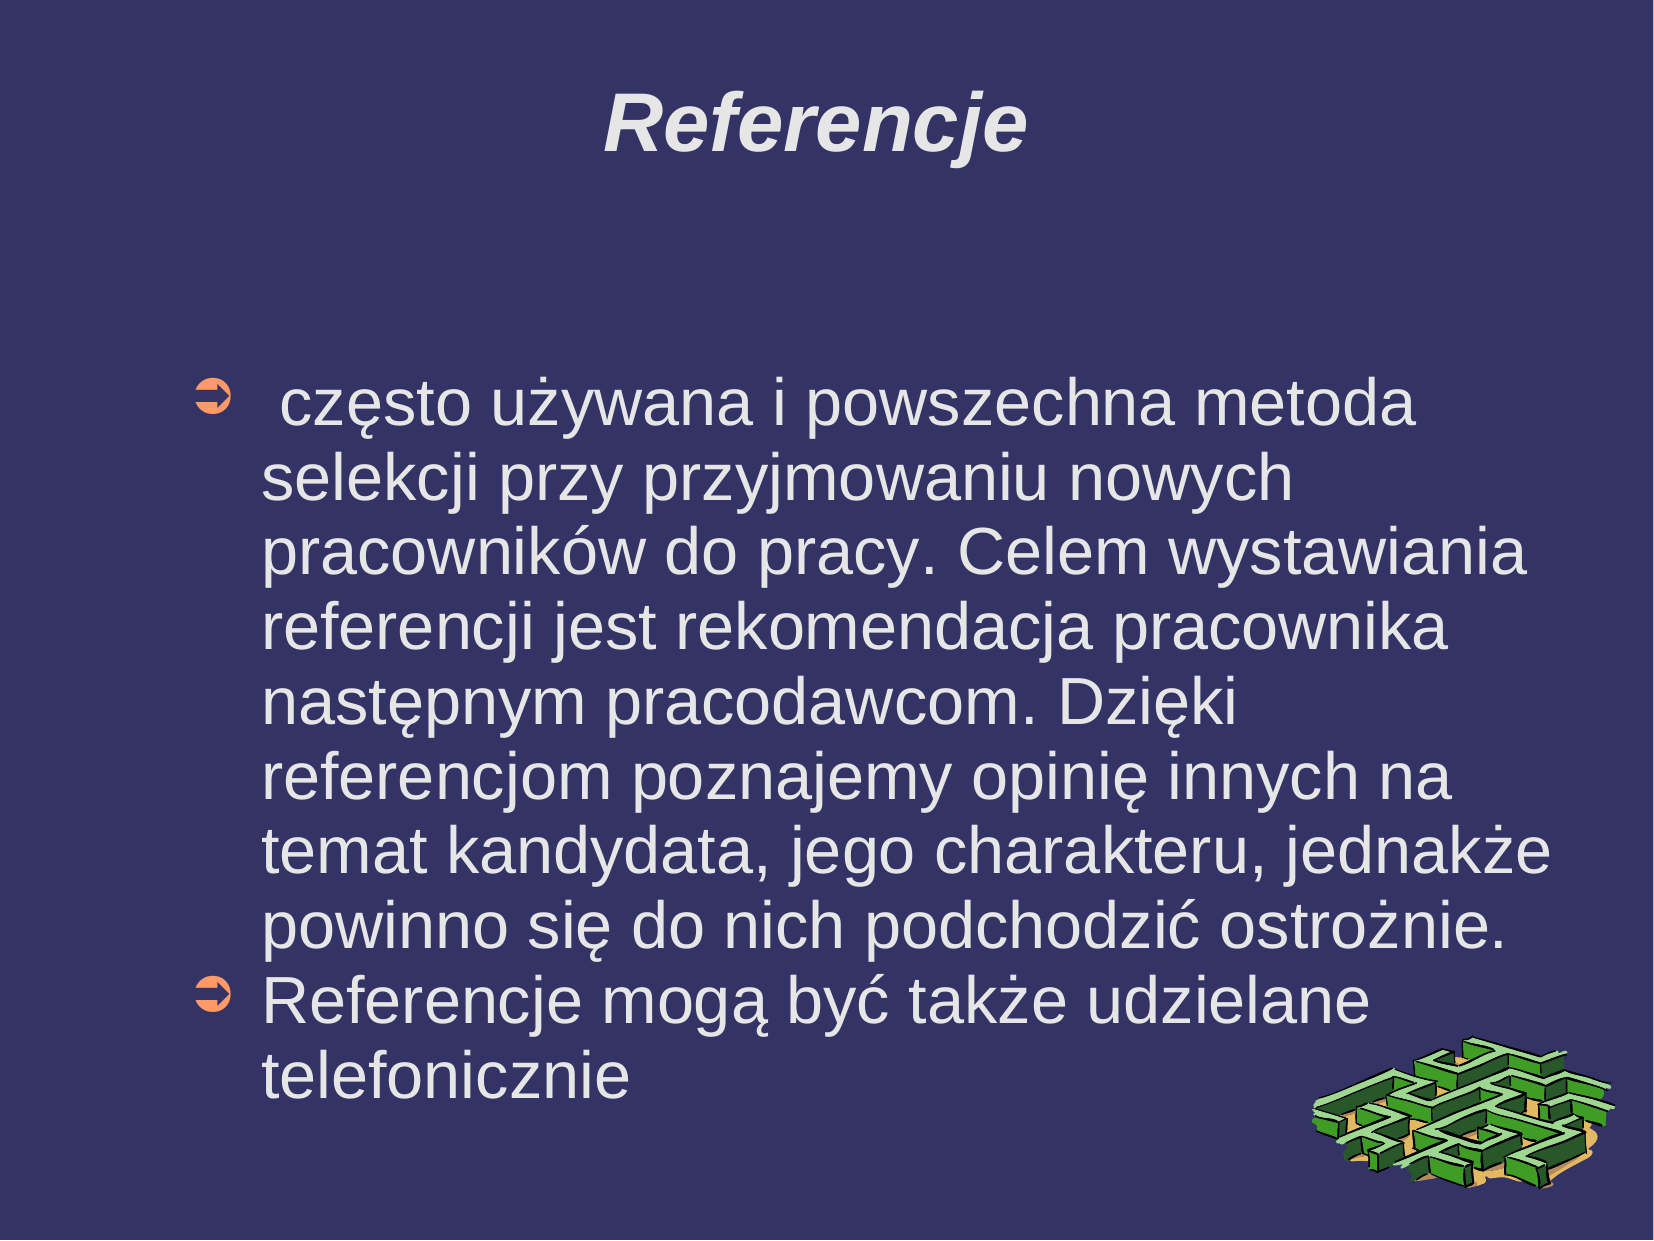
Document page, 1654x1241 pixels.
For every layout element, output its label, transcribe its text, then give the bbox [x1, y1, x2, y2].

list często używana i powszechna metoda selekcji przy przyjmowaniu nowych pracowników do pracy. Celem wystawiania referencji jest rekomendacja pracownika następnym pracodawcom. Dzięki referencjom poznajemy opinię innych na temat kandydata, jego charakteru, jednakże powinno się do nich podchodzić ostrożnie. Referencje mogą być także udzielane telefonicznie [178, 364, 1570, 1147]
title Referencje [121, 19, 1534, 227]
